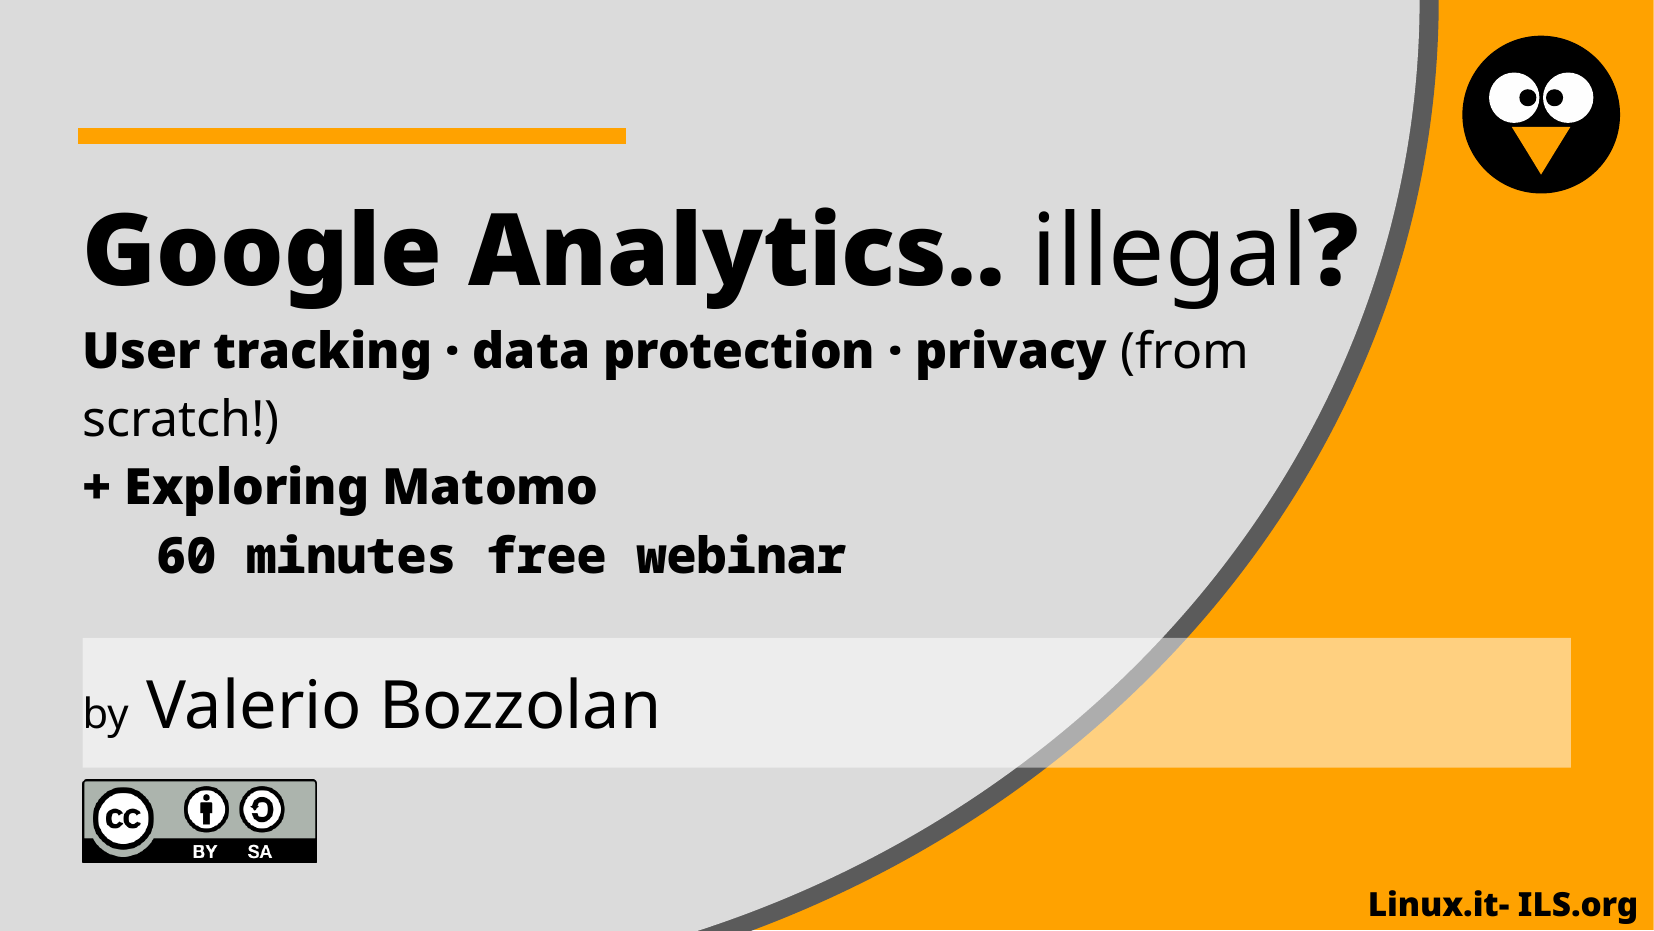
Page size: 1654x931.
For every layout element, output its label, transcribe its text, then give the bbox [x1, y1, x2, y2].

subtitle by Valerio Bozzolan [82, 637, 1571, 768]
text_box Linux.it- ILS.org [1346, 874, 1654, 927]
picture [82, 779, 317, 863]
title Google Analytics.. illegal? User tracking · data protection · privacy (from scratch!) + Exploring Matomo 60 minutes free webinar [82, 212, 1394, 554]
